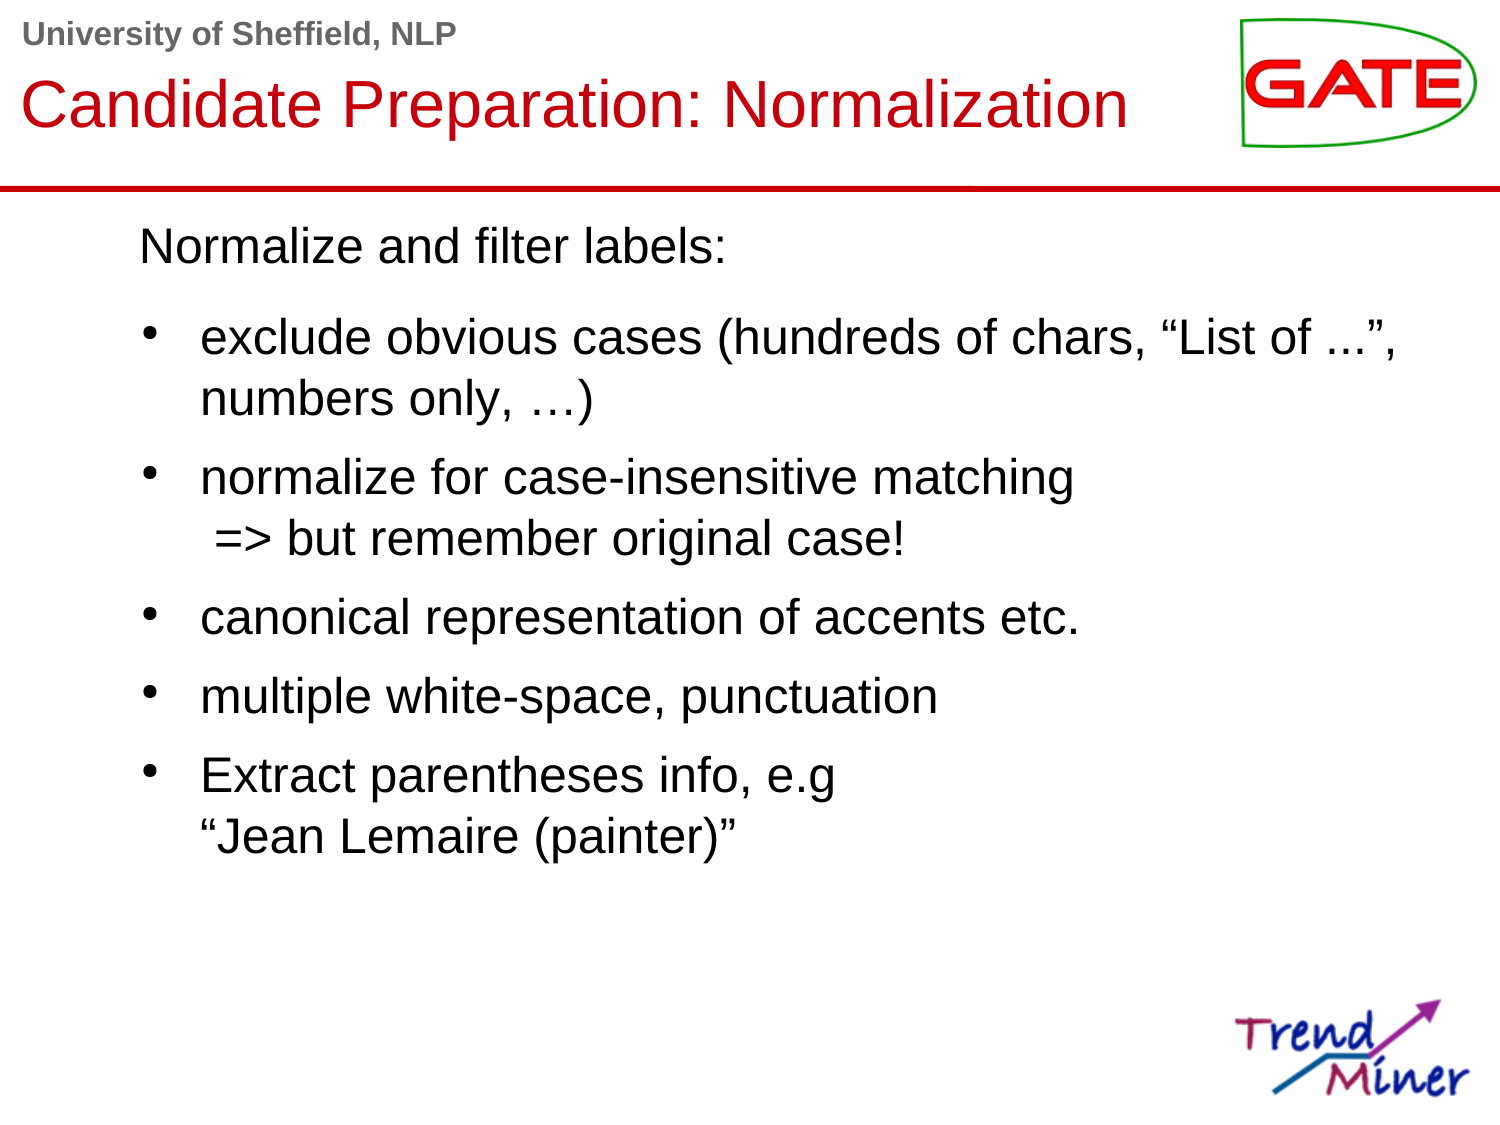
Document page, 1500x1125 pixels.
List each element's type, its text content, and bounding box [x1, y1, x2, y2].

title Candidate Preparation: Normalization [20, 45, 1240, 166]
picture [1240, 18, 1477, 148]
list Normalize and filter labels: exclude obvious cases (hundreds of chars, “List of ...”, numbers only, …) normalize for case-insensitive matching => but remember original case! canonical representation of accents etc. multiple white-space, punctuation Extract parentheses info, e.g “Jean Lemaire (painter)” [23, 212, 1477, 1063]
picture [1204, 992, 1496, 1118]
